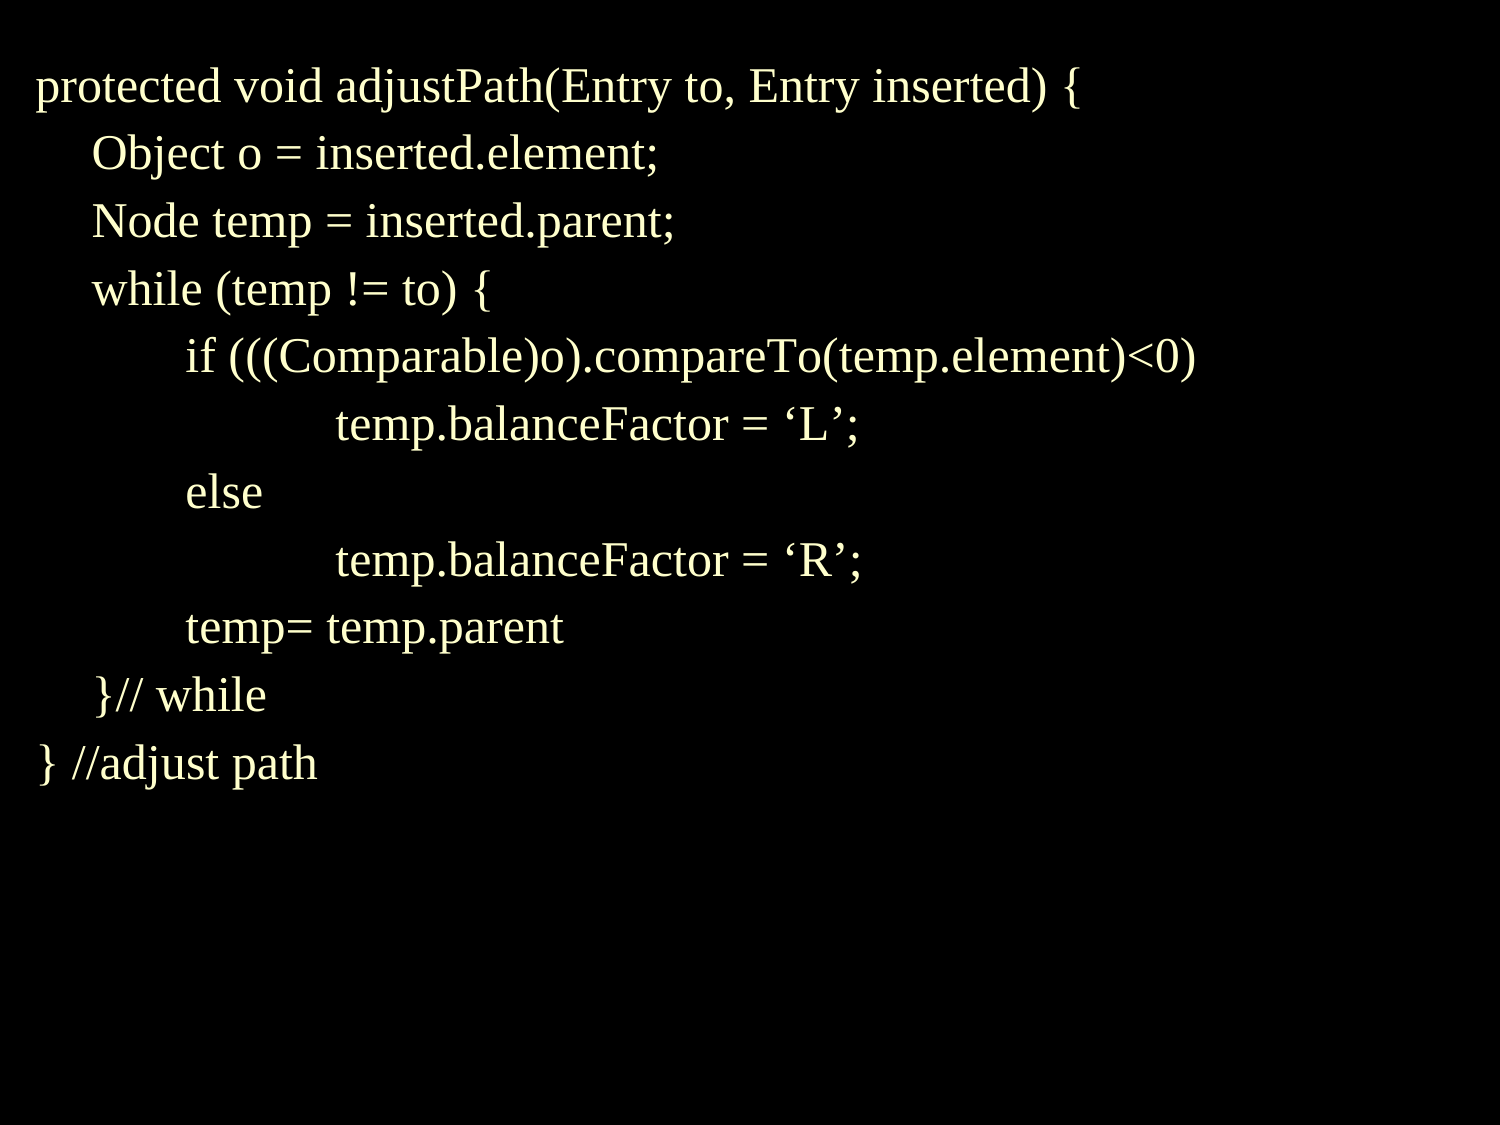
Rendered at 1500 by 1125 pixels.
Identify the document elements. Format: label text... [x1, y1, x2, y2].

list protected void adjustPath(Entry to, Entry inserted) { Object o = inserted.element; Node temp = inserted.parent; while (temp != to) { if (((Comparable)o).compareTo(temp.element)<0) temp.balanceFactor = ‘L’; else temp.balanceFactor = ‘R’; temp= temp.parent }// while } //adjust path [20, 49, 1480, 1063]
